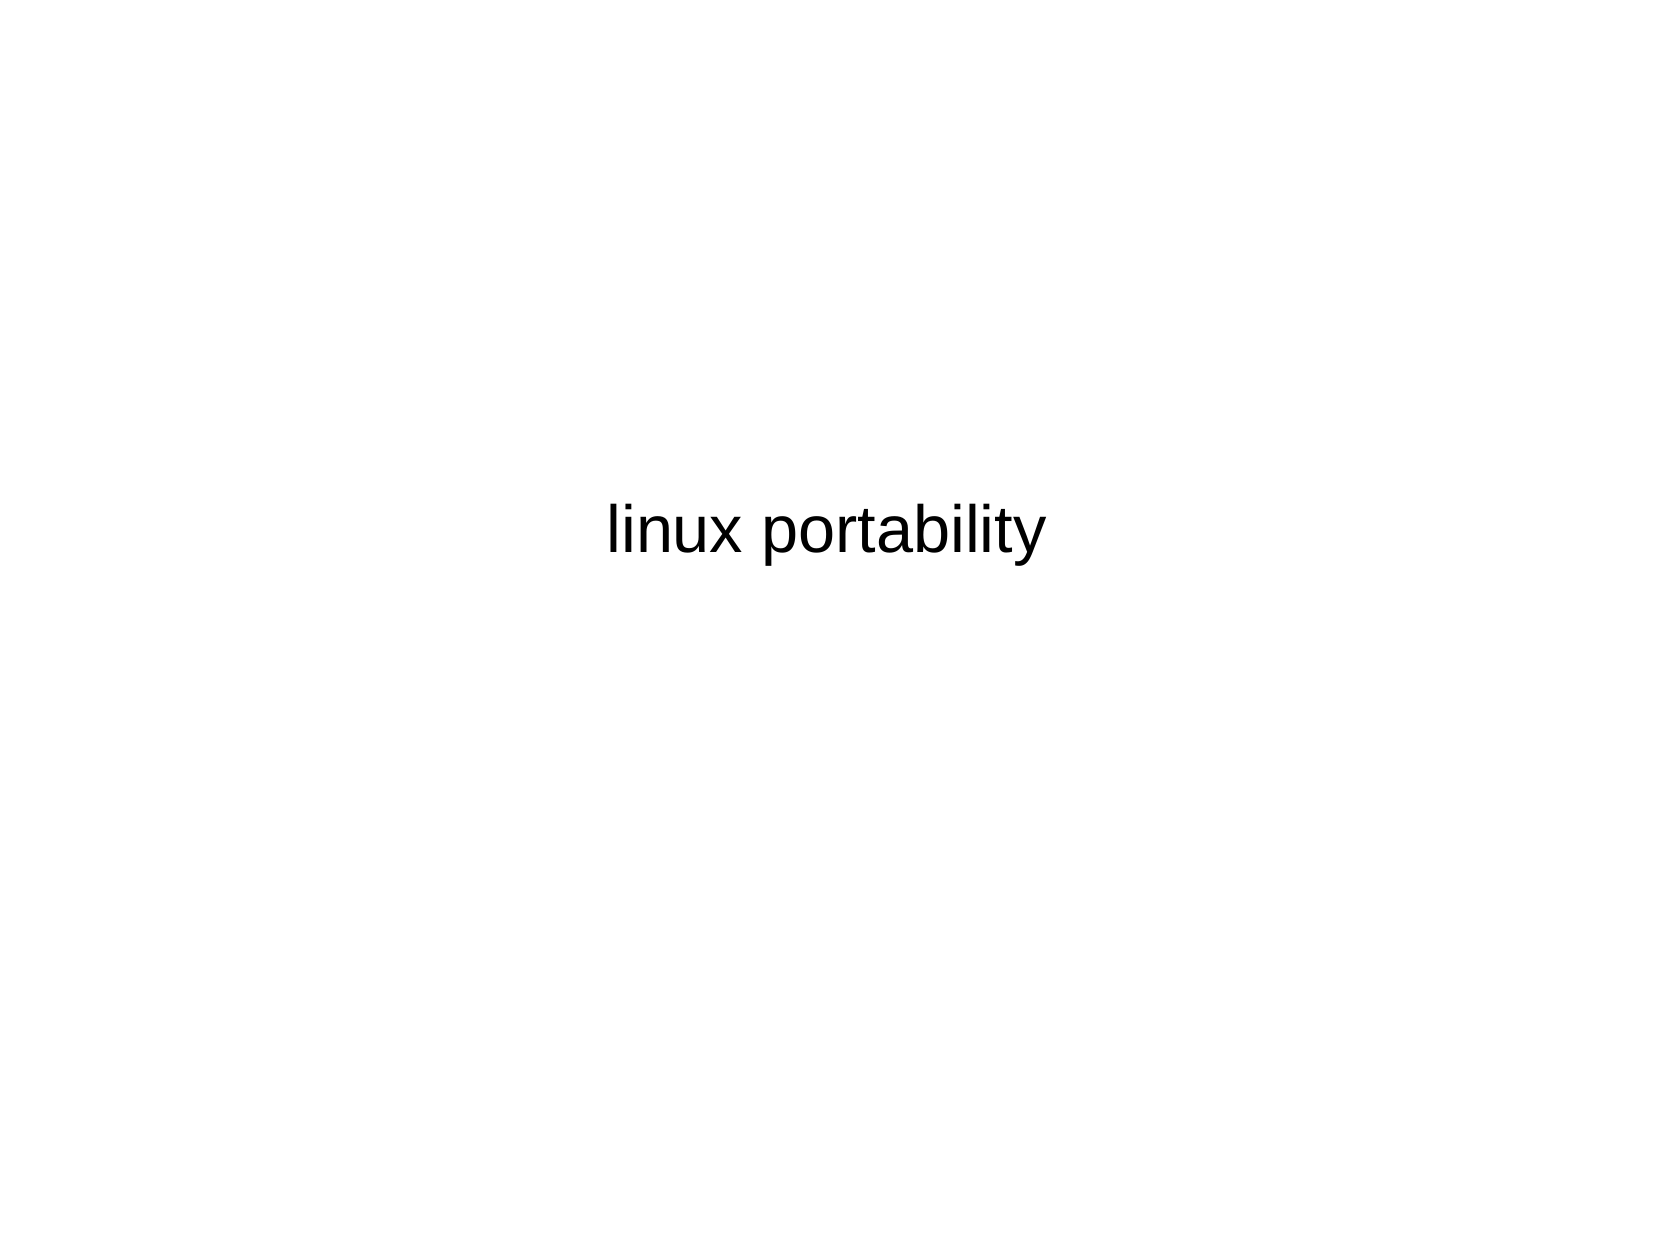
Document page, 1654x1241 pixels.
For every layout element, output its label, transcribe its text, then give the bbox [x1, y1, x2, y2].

subtitle linux portability [82, 49, 1571, 1010]
